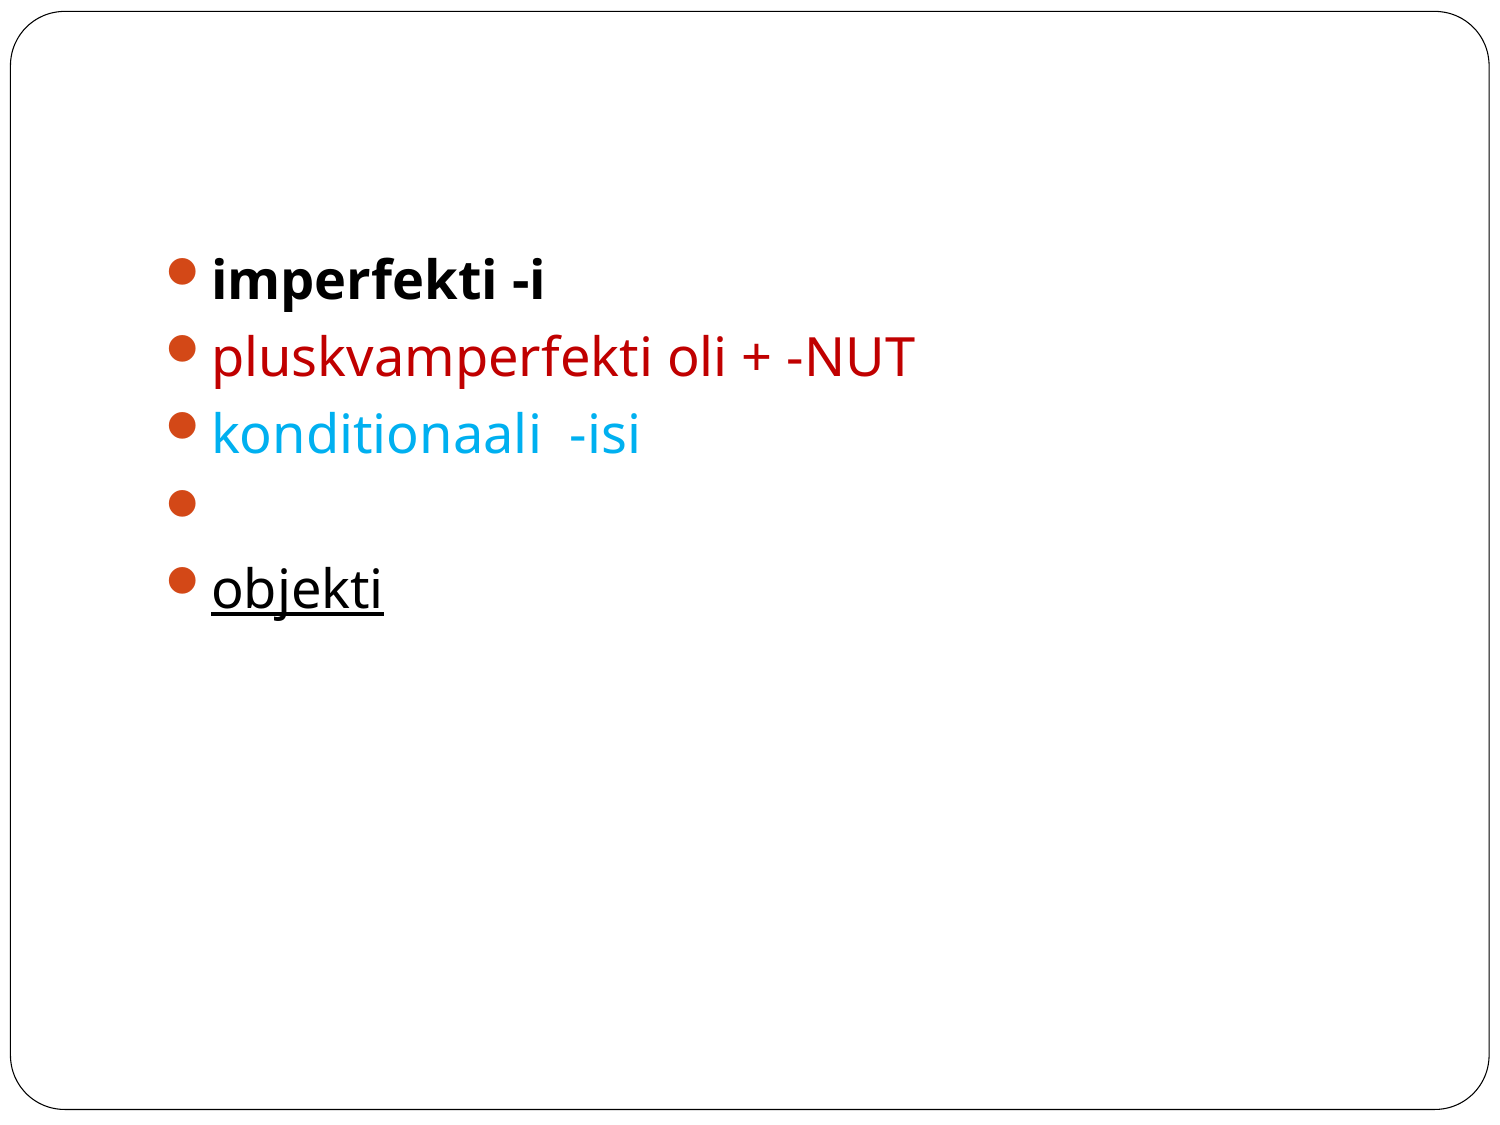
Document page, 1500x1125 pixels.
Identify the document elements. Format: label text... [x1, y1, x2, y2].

list imperfekti -i pluskvamperfekti oli + -NUT konditionaali -isi objekti [150, 237, 1426, 988]
